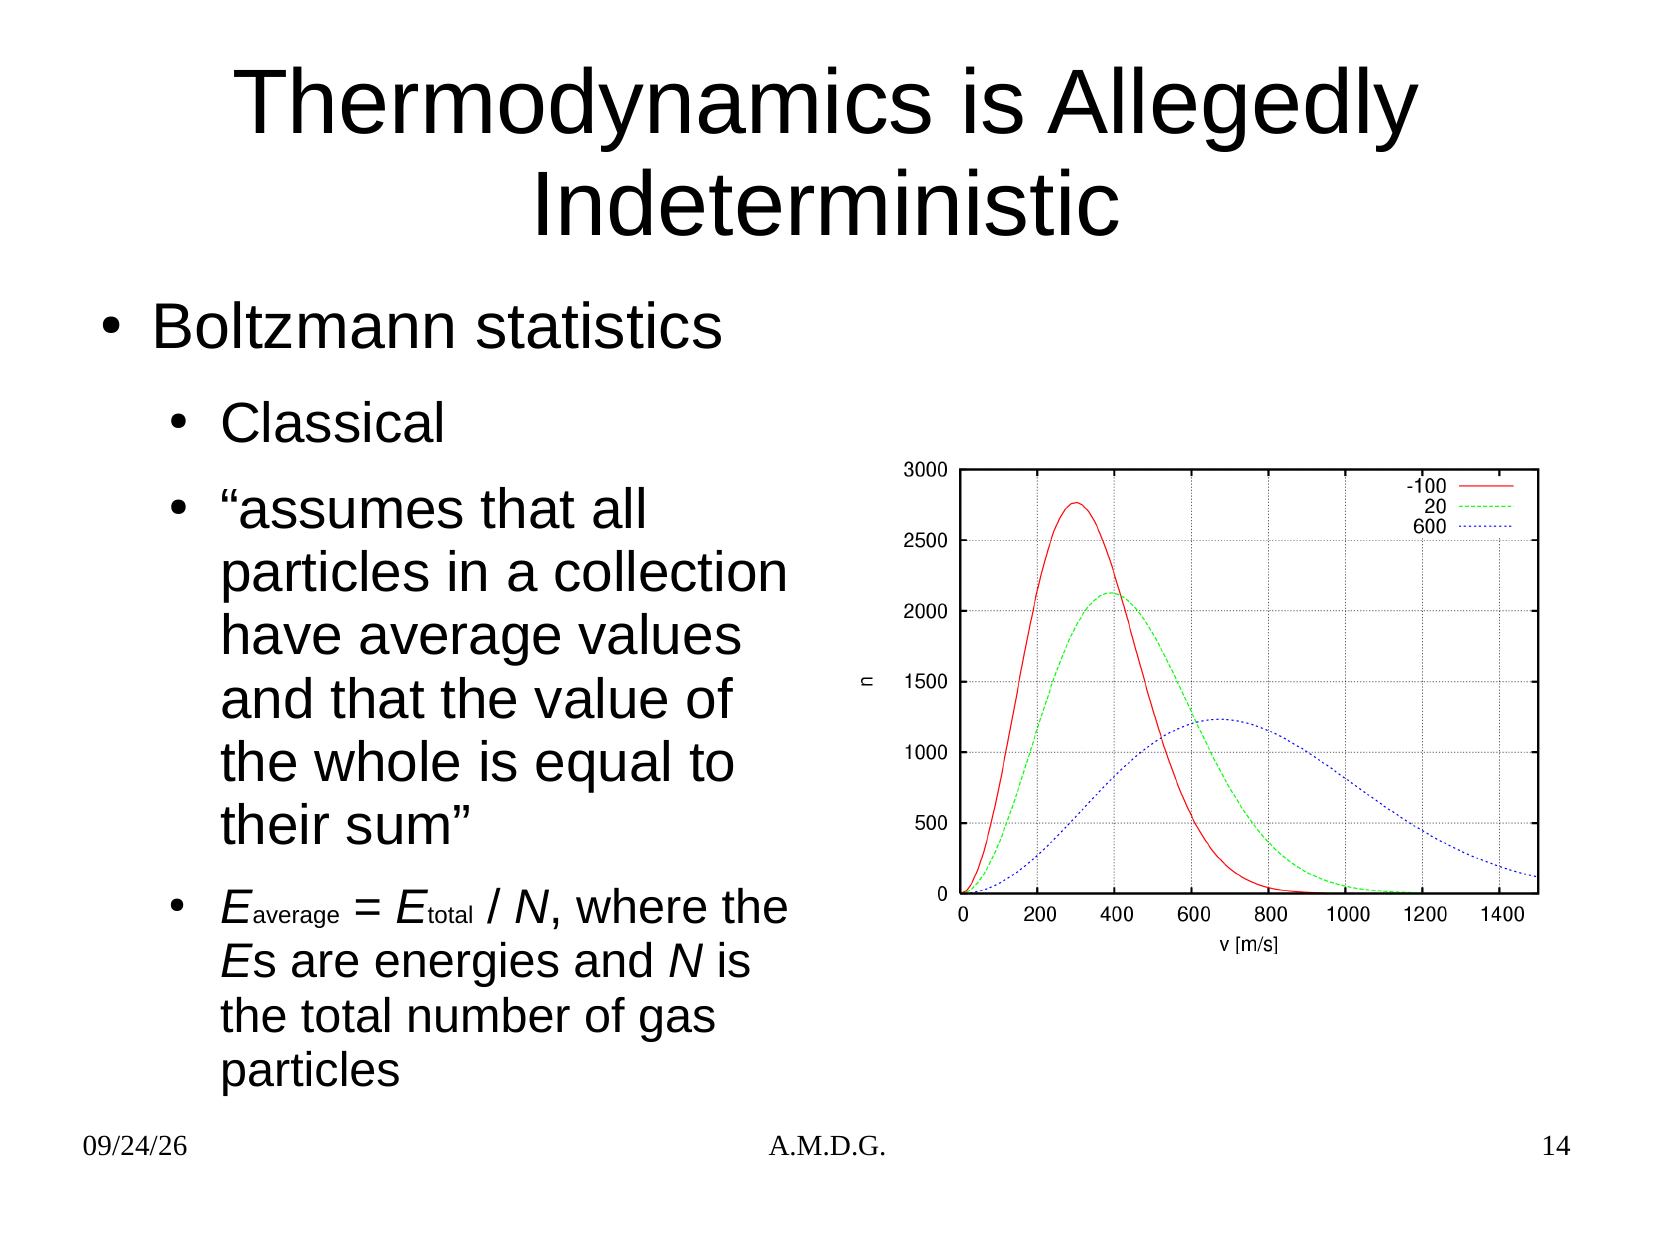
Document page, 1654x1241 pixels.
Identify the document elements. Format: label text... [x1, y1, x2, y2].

list Boltzmann statistics Classical “assumes that all particles in a collection have average values and that the value of the whole is equal to their sum” Eaverage = Etotal / N, where the Es are energies and N is the total number of gas particles [82, 290, 809, 1109]
title Thermodynamics is Allegedly Indeterministic [82, 49, 1571, 257]
picture [845, 445, 1572, 954]
